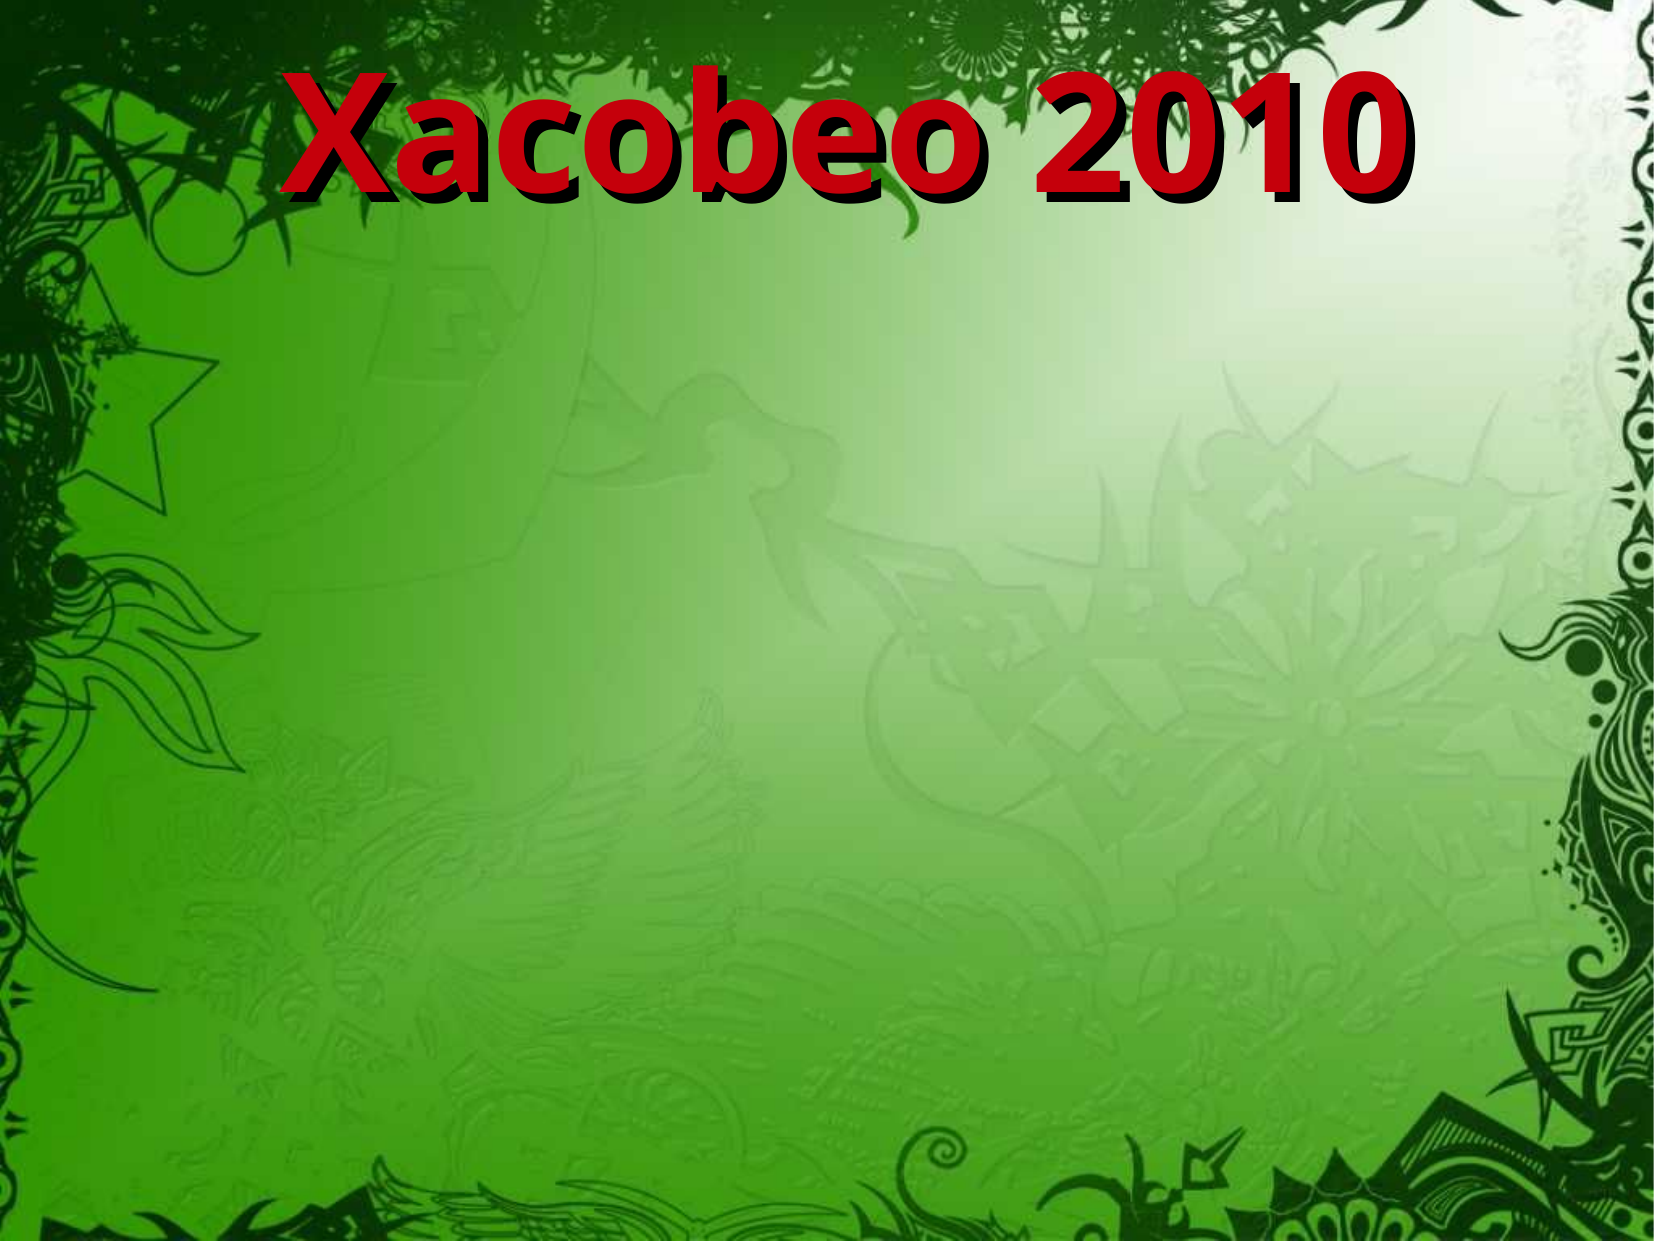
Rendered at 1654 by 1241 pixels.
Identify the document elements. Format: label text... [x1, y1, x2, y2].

title Xacobeo 2010 [82, 0, 1654, 257]
picture [0, 0, 1654, 1241]
